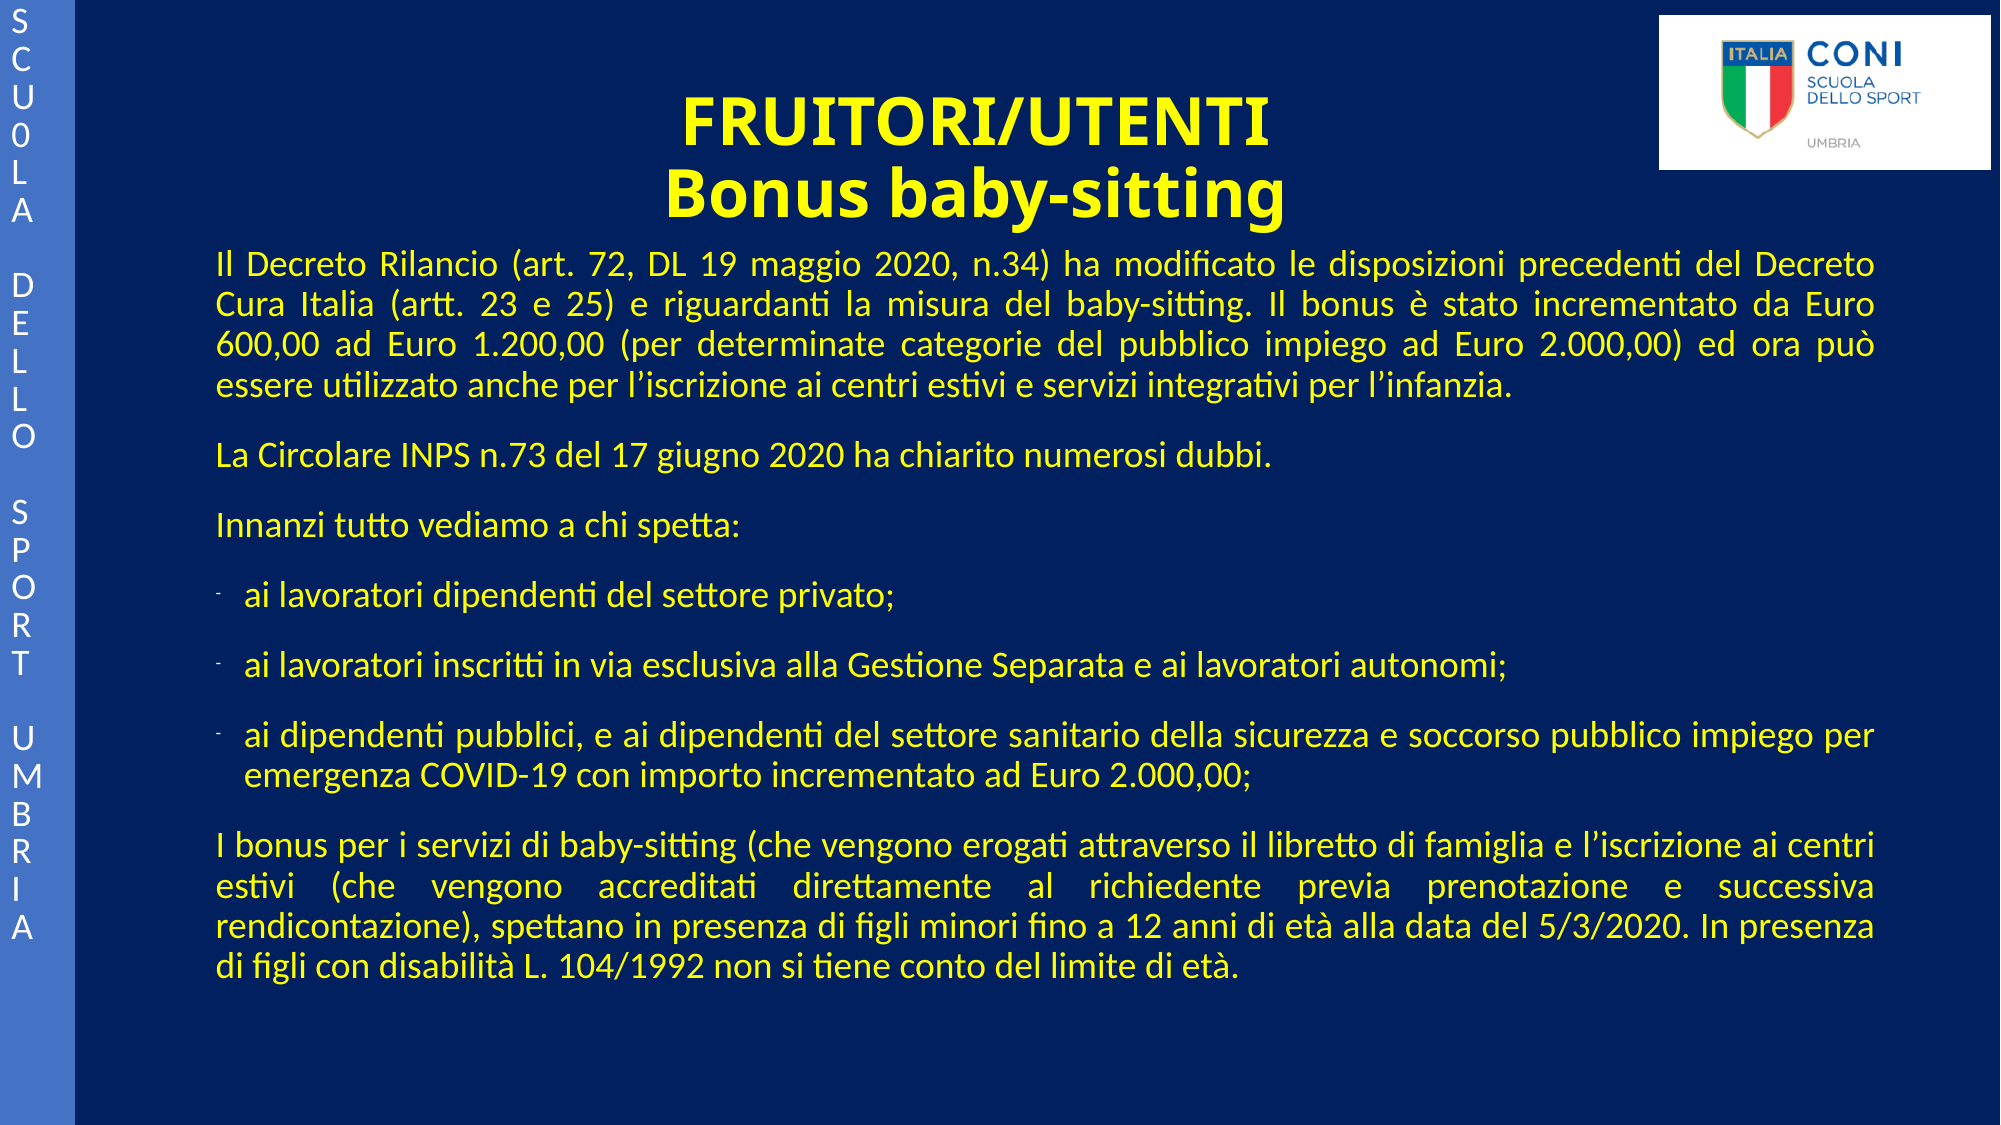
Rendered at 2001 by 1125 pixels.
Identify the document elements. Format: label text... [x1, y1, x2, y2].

table_header S C U 0 L A D E L L O S P O R T U M B R I A [0, 0, 75, 1125]
list Il Decreto Rilancio (art. 72, DL 19 maggio 2020, n.34) ha modificato le disposizioni precedenti del Decreto Cura Italia (artt. 23 e 25) e riguardanti la misura del baby-sitting. Il bonus è stato incrementato da Euro 600,00 ad Euro 1.200,00 (per determinate categorie del pubblico impiego ad Euro 2.000,00) ed ora può essere utilizzato anche per l’iscrizione ai centri estivi e servizi integrativi per l’infanzia. La Circolare INPS n.73 del 17 giugno 2020 ha chiarito numerosi dubbi. Innanzi tutto vediamo a chi spetta: ai lavoratori dipendenti del settore privato; ai lavoratori inscritti in via esclusiva alla Gestione Separata e ai lavoratori autonomi; ai dipendenti pubblici, e ai dipendenti del settore sanitario della sicurezza e soccorso pubblico impiego per emergenza COVID-19 con importo incrementato ad Euro 2.000,00; I bonus per i servizi di baby-sitting (che vengono erogati attraverso il libretto di famiglia e l’iscrizione ai centri estivi (che vengono accreditati direttamente al richiedente previa prenotazione e successiva rendicontazione), spettano in presenza di figli minori fino a 12 anni di età alla data del 5/3/2020. In presenza di figli con disabilità L. 104/1992 non si tiene conto del limite di età. [200, 236, 1890, 1016]
picture [1659, 15, 1991, 170]
title FRUITORI/UTENTI Bonus baby-sitting [389, 80, 1562, 225]
